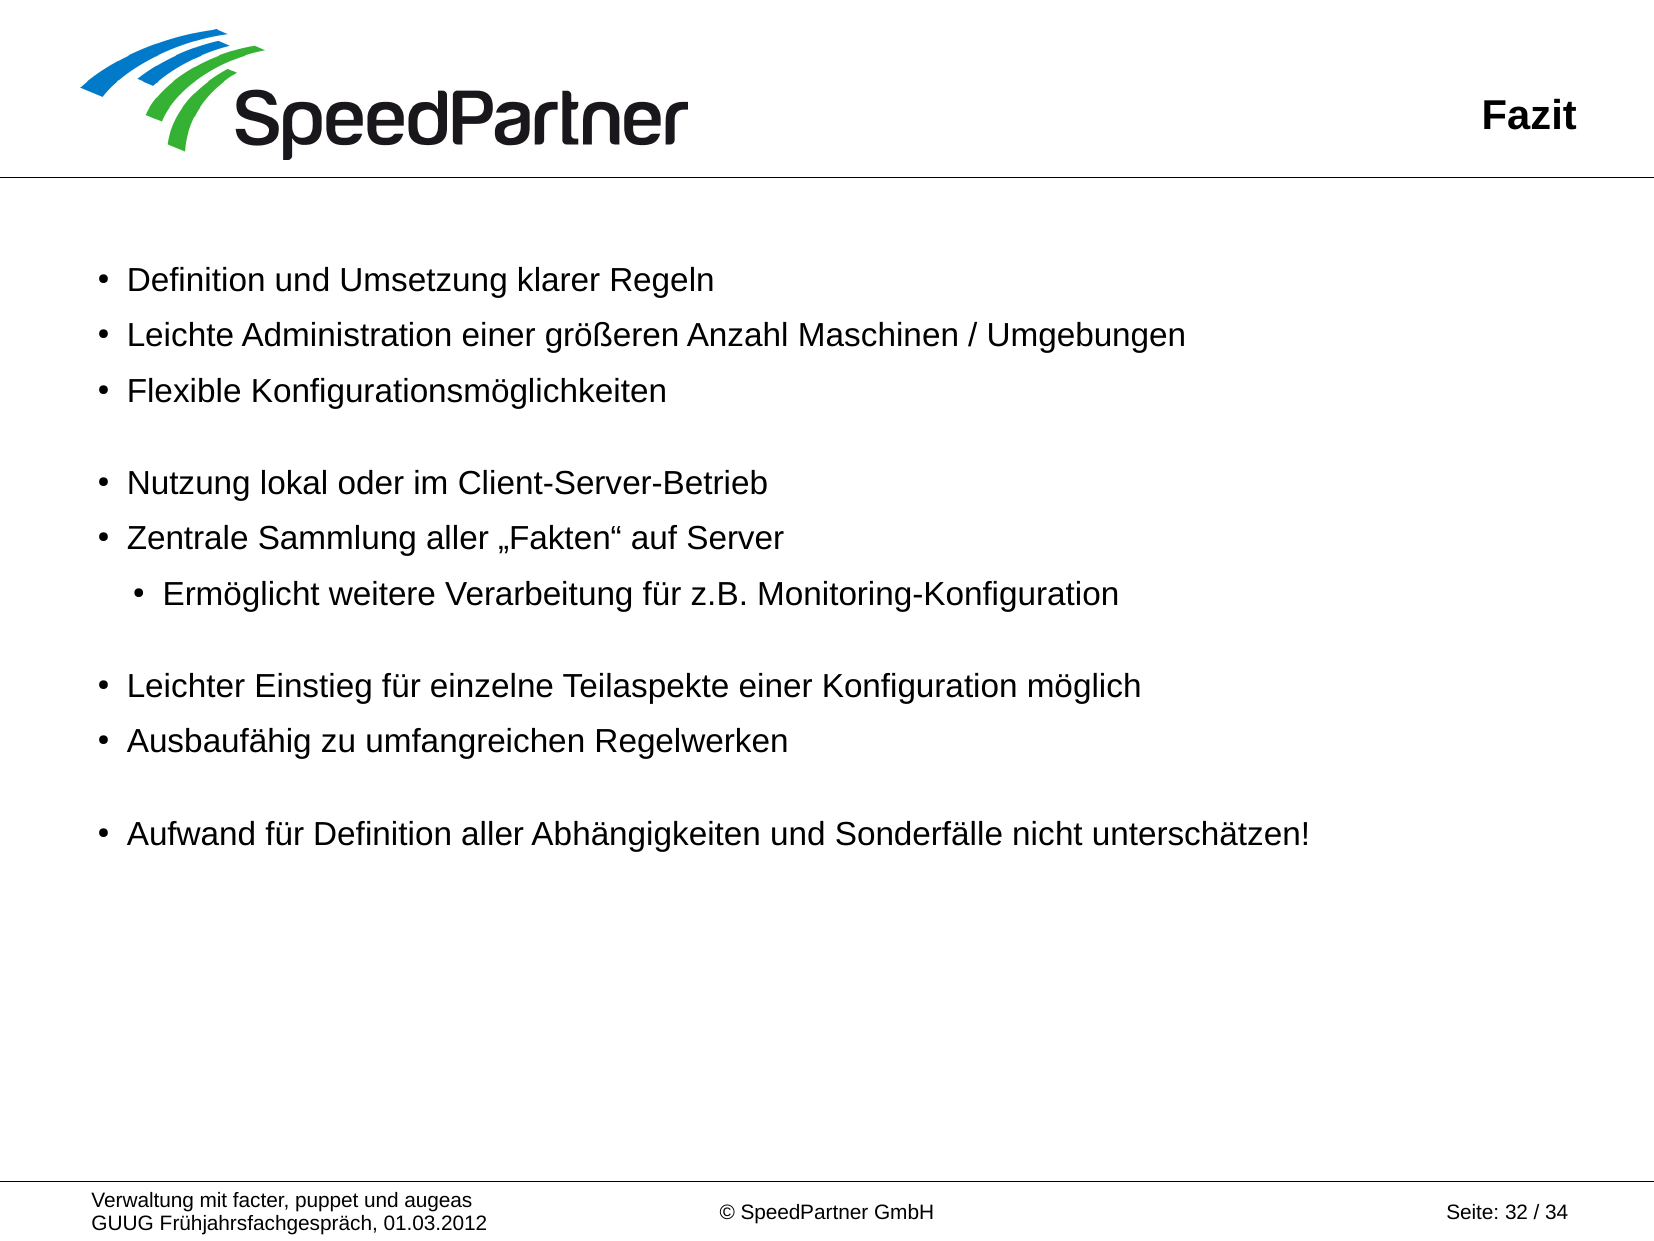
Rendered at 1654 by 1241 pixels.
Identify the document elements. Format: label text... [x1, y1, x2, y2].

text_box Definition und Umsetzung klarer Regeln Leichte Administration einer größeren Anzahl Maschinen / Umgebungen Flexible Konfigurationsmöglichkeiten Nutzung lokal oder im Client-Server-Betrieb Zentrale Sammlung aller „Fakten“ auf Server Ermöglicht weitere Verarbeitung für z.B. Monitoring-Konfiguration Leichter Einstieg für einzelne Teilaspekte einer Konfiguration möglich Ausbaufähig zu umfangreichen Regelwerken Aufwand für Definition aller Abhängigkeiten und Sonderfälle nicht unterschätzen! [82, 253, 1565, 1177]
title Fazit [590, 70, 1577, 160]
picture [80, 29, 688, 160]
